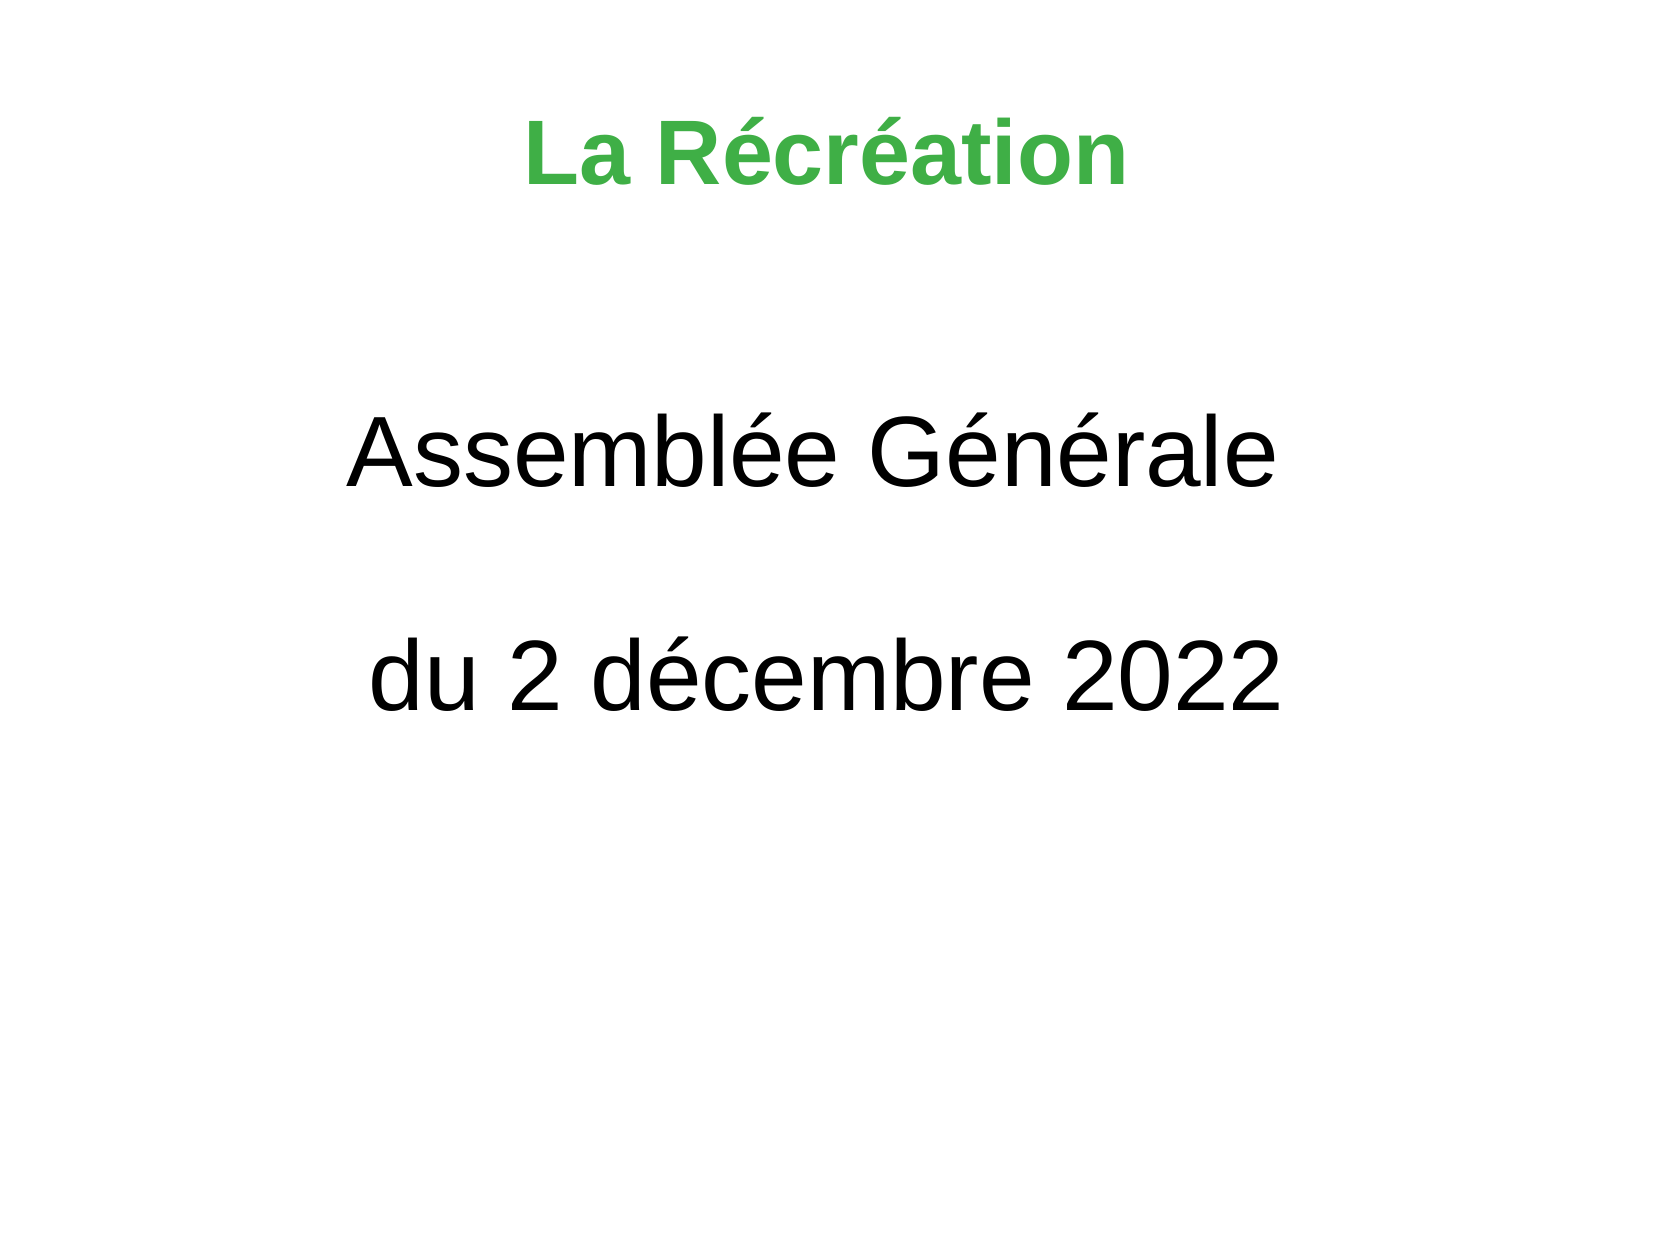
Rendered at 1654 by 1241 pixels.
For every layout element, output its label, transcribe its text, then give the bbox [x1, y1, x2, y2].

title La Récréation [82, 49, 1571, 154]
subtitle Assemblée Générale du 2 décembre 2022 [82, 154, 1571, 973]
